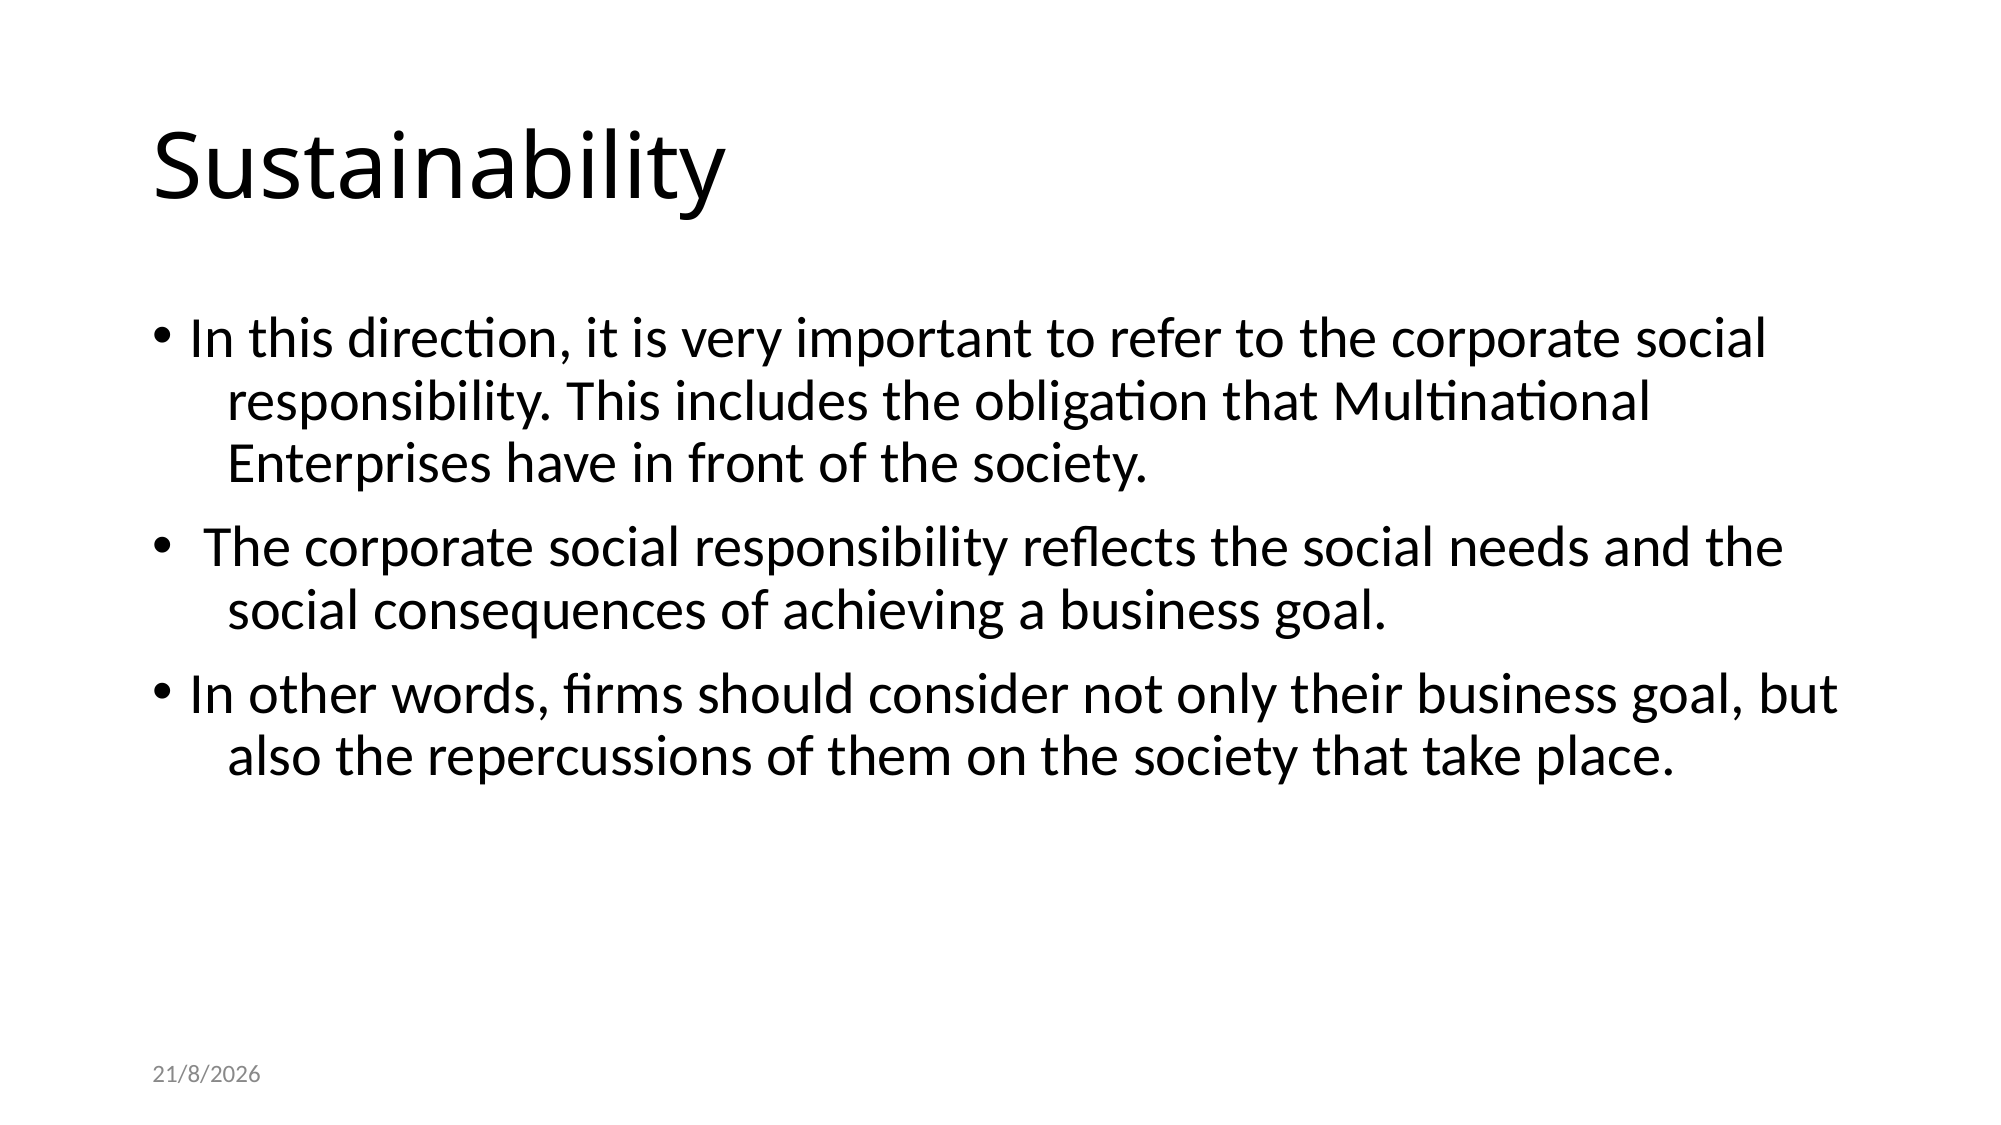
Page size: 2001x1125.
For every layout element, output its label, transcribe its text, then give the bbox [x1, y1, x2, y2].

list In this direction, it is very important to refer to the corporate social responsibility. This includes the obligation that Multinational Enterprises have in front of the society. The corporate social responsibility reflects the social needs and the social consequences of achieving a business goal. In other words, firms should consider not only their business goal, but also the repercussions of them on the society that take place. [137, 299, 1863, 1014]
title Sustainability [137, 59, 1863, 278]
text_box 15/3/2022 [137, 1042, 588, 1103]
